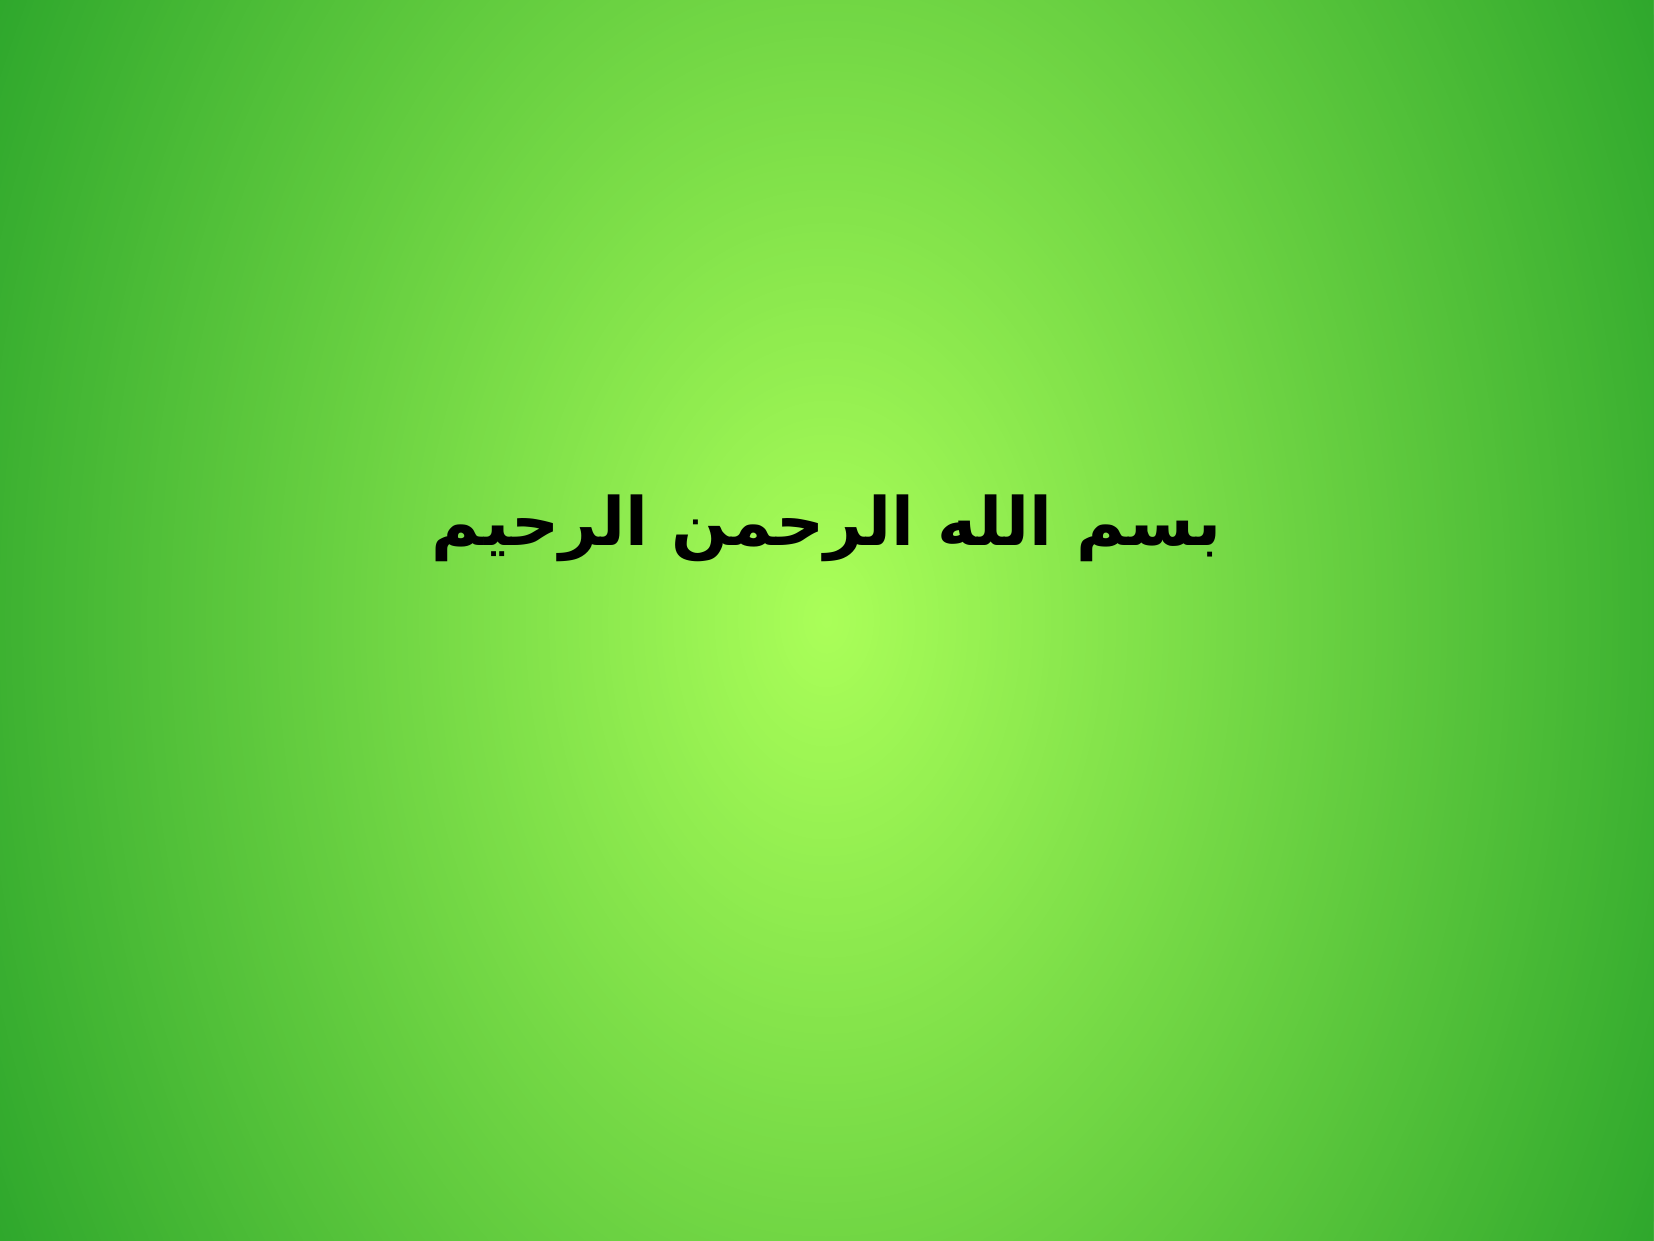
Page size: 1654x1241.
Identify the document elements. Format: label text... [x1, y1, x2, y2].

subtitle بسم الله الرحمن الرحیم [82, 47, 1571, 997]
